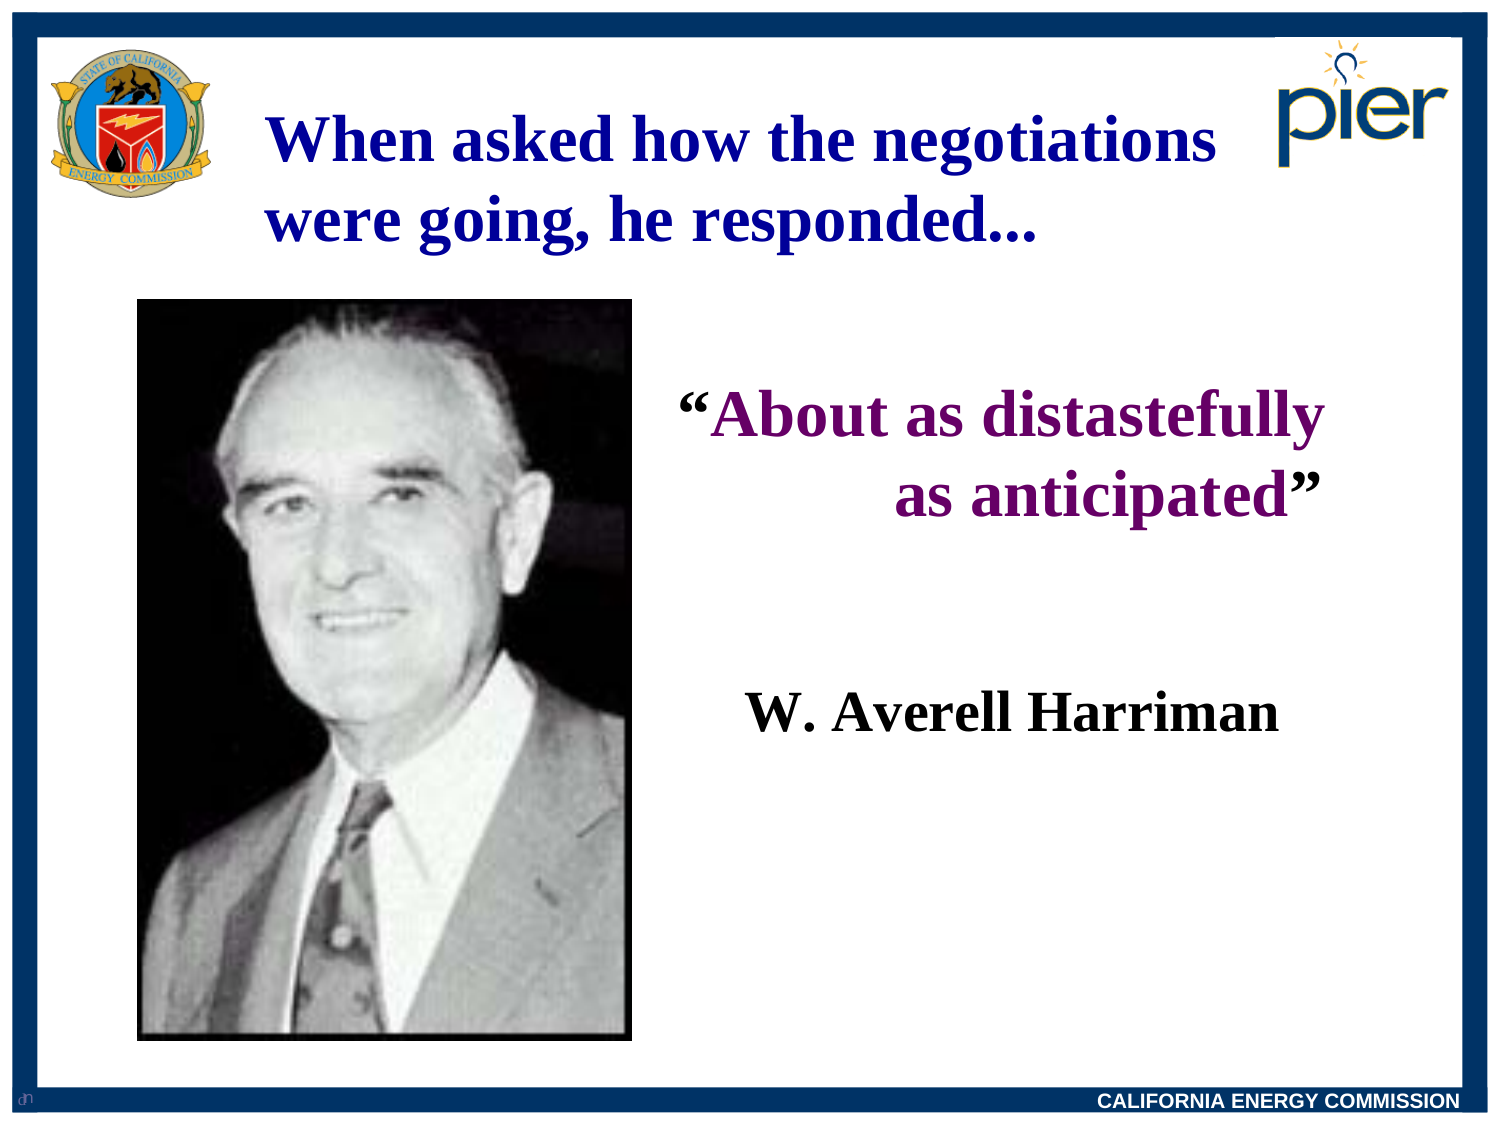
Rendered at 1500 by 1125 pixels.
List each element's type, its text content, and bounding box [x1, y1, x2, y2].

text_box “About as distastefully as anticipated” W. Averell Harriman [662, 362, 1363, 751]
picture [137, 299, 632, 1041]
picture [50, 49, 211, 198]
text_box When asked how the negotiations were going, he responded... [249, 87, 1238, 263]
picture [1275, 37, 1451, 171]
